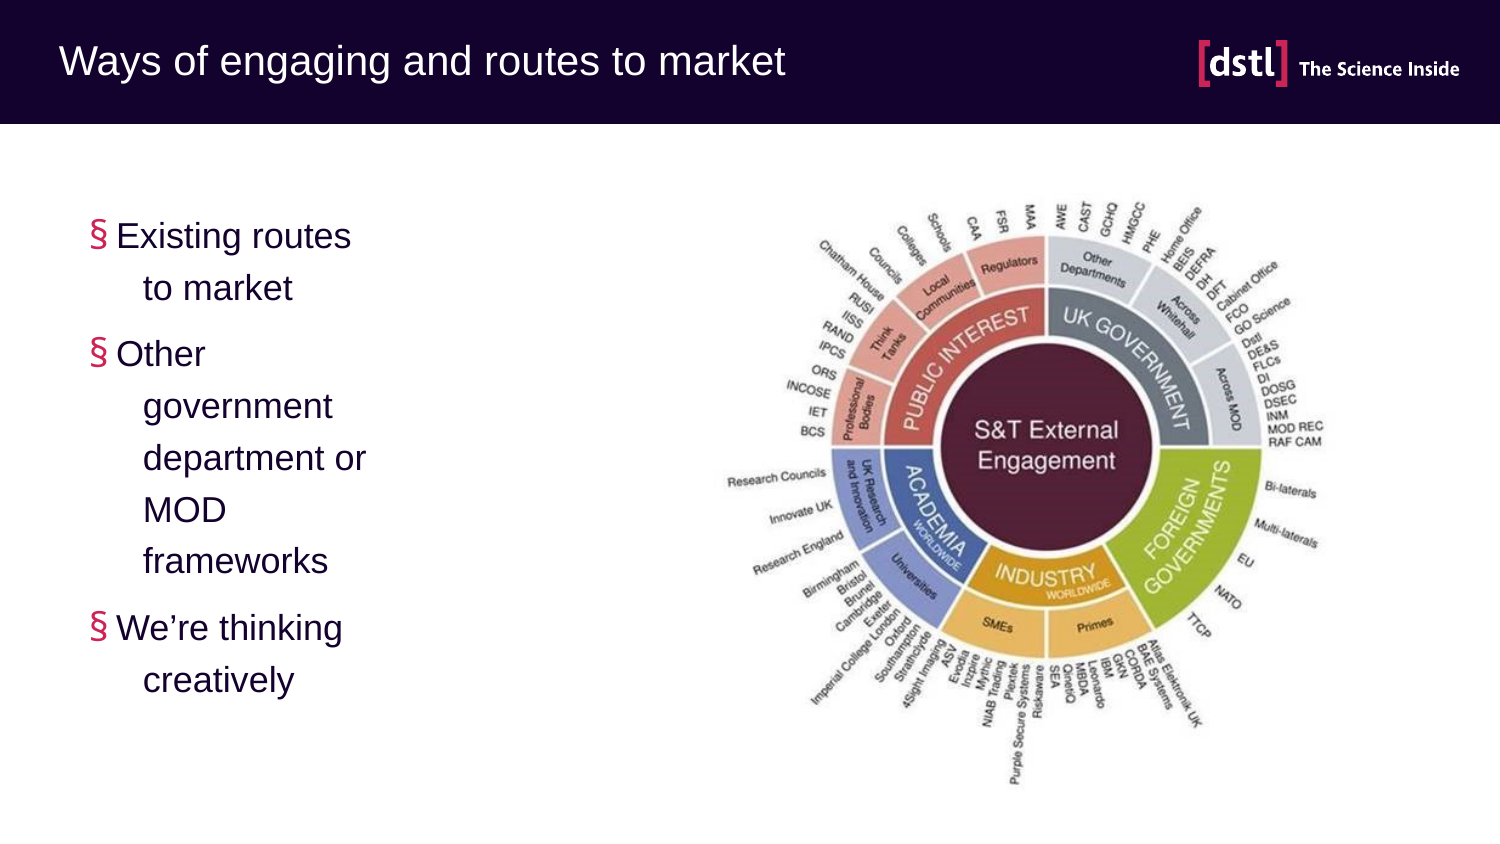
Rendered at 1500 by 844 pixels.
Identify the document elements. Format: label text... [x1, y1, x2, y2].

picture [714, 193, 1377, 792]
list Existing routes to market Other government department or MOD frameworks We’re thinking creatively [64, 196, 656, 493]
text_box Ways of engaging and routes to market [0, 0, 1140, 124]
